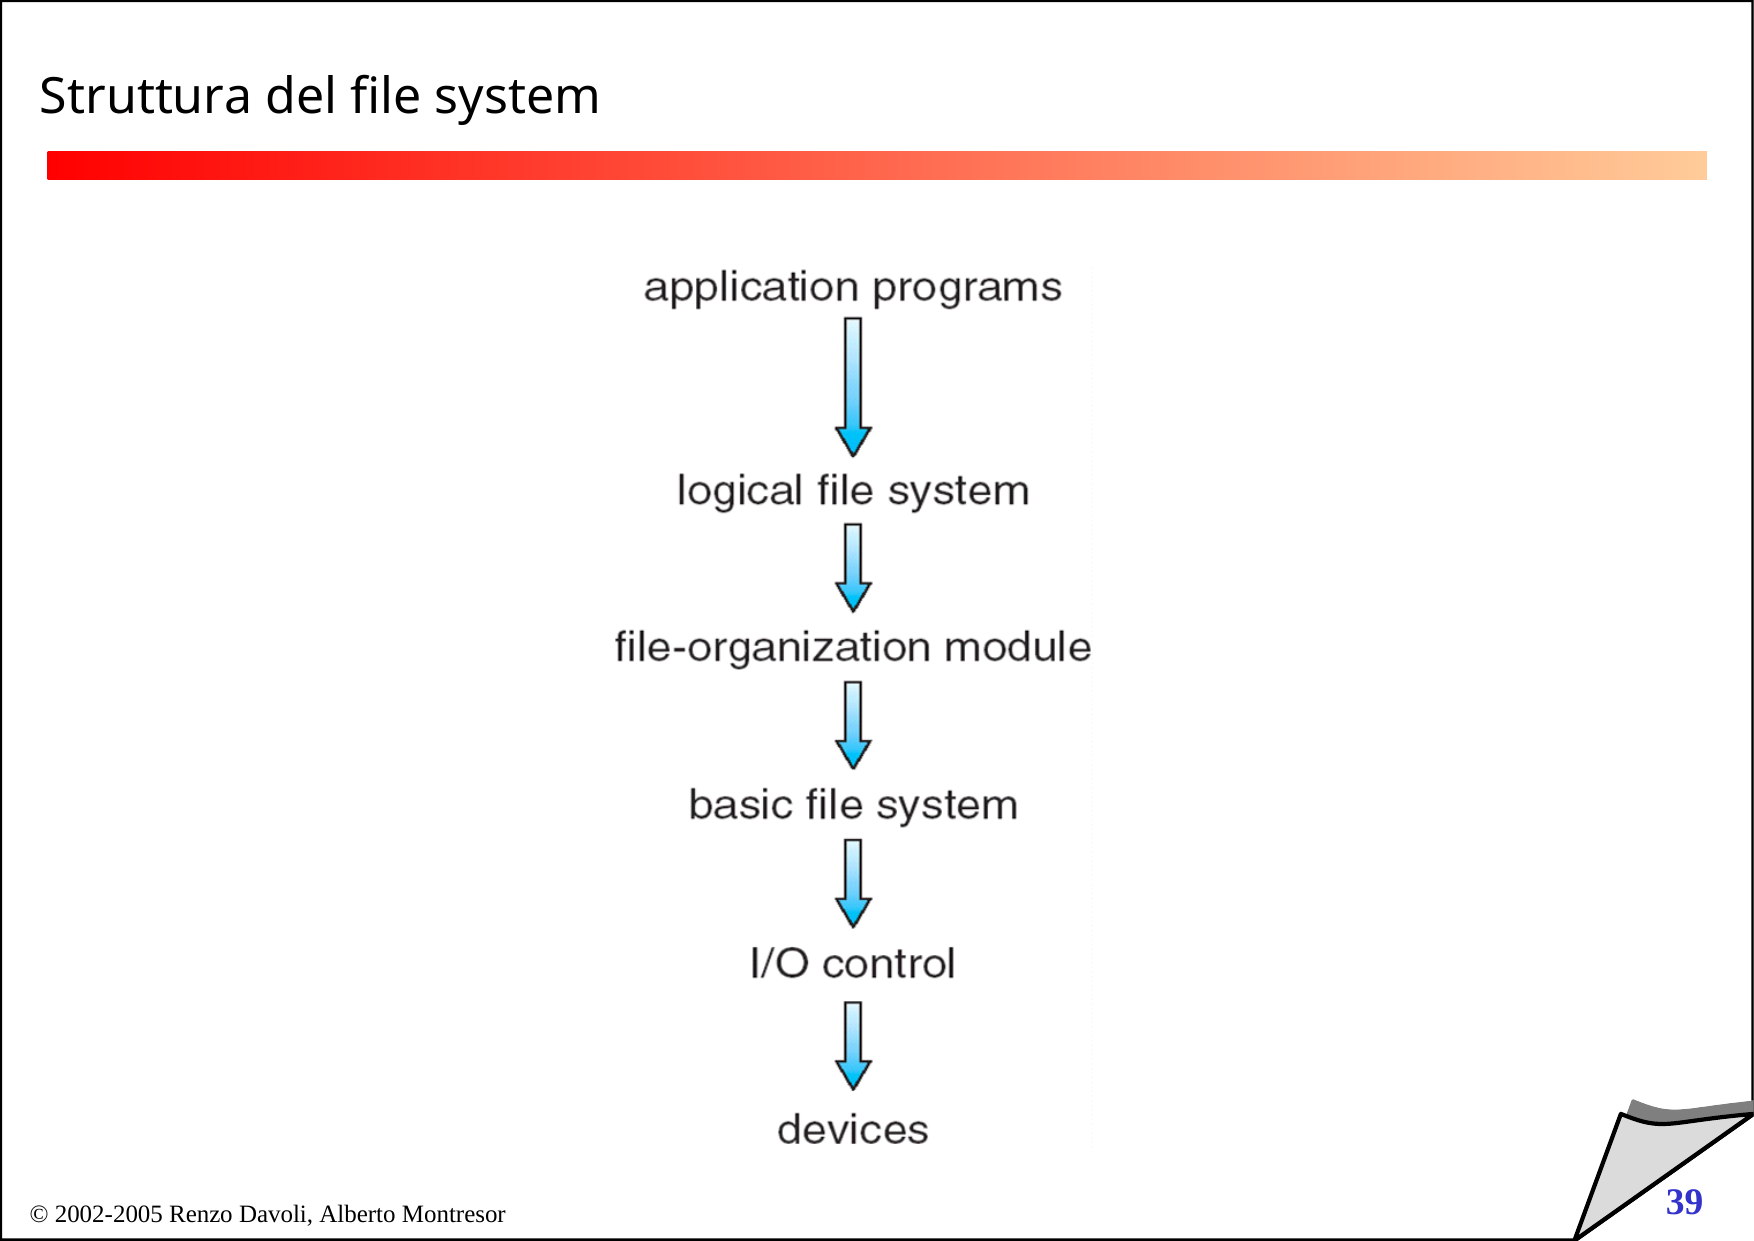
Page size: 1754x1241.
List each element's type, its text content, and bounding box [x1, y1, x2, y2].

text_box 9 [1469, 152, 1474, 179]
title Struttura del file system [40, 49, 1713, 144]
picture [612, 265, 1093, 1152]
